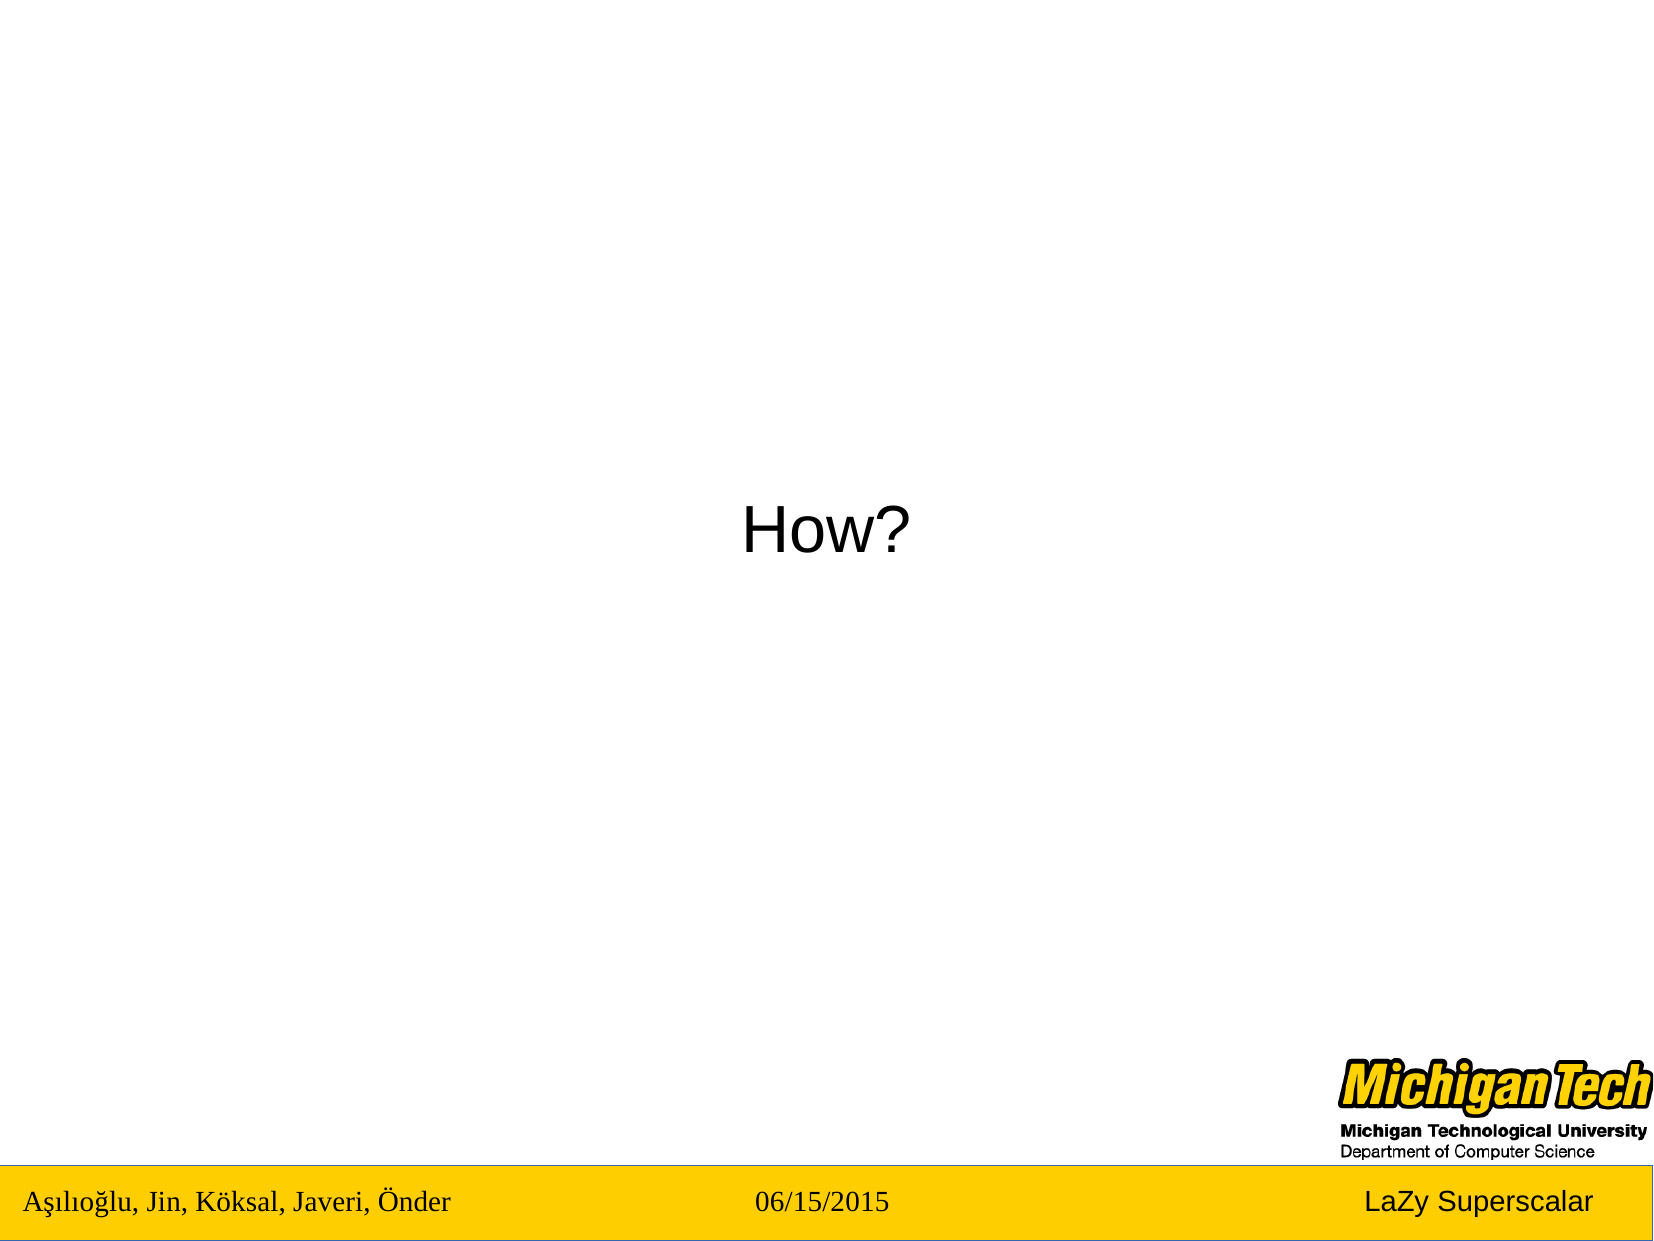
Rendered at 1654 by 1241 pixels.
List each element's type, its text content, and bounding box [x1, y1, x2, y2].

subtitle How? [82, 49, 1571, 1010]
picture [1338, 1058, 1654, 1160]
